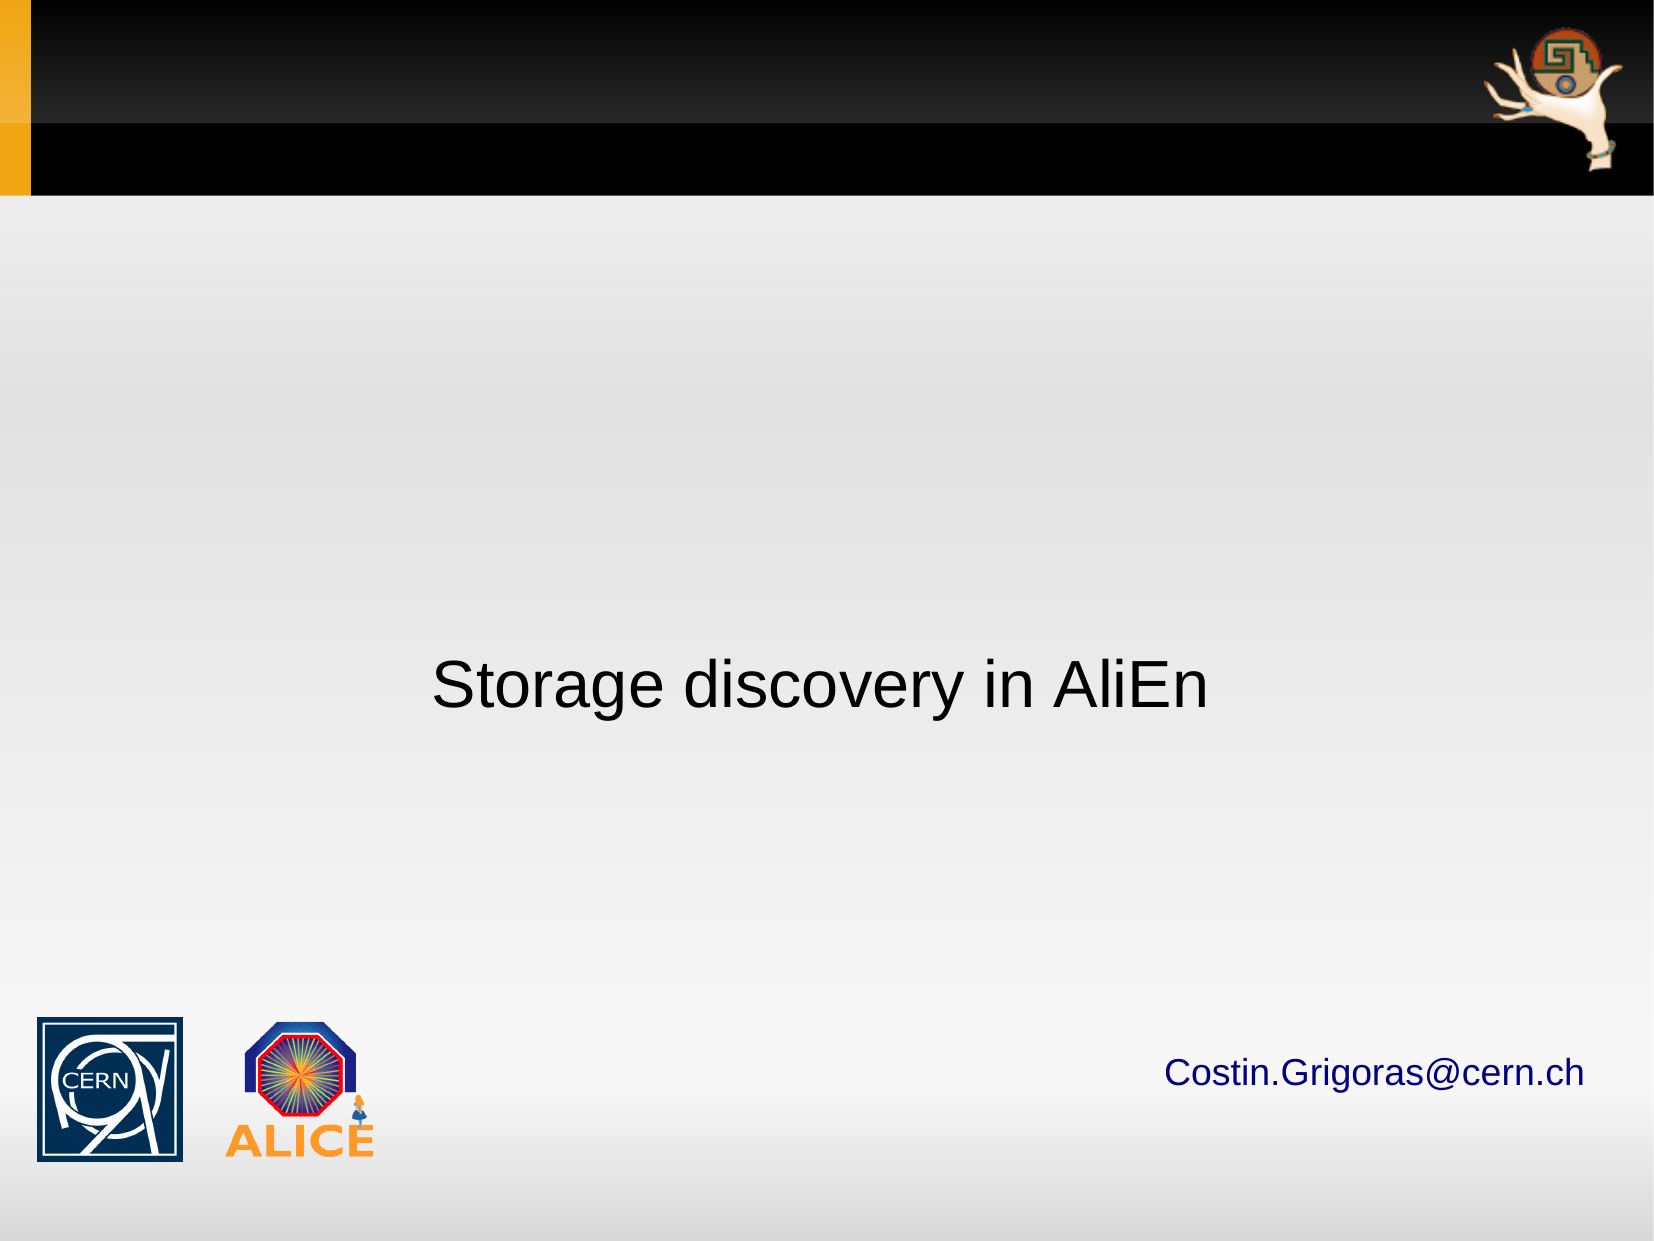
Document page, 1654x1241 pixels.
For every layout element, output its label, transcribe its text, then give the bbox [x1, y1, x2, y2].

text_box Costin.Grigoras@cern.ch [1149, 1043, 1614, 1143]
subtitle Storage discovery in AliEn [76, 137, 1565, 1232]
picture [0, 0, 1654, 1241]
